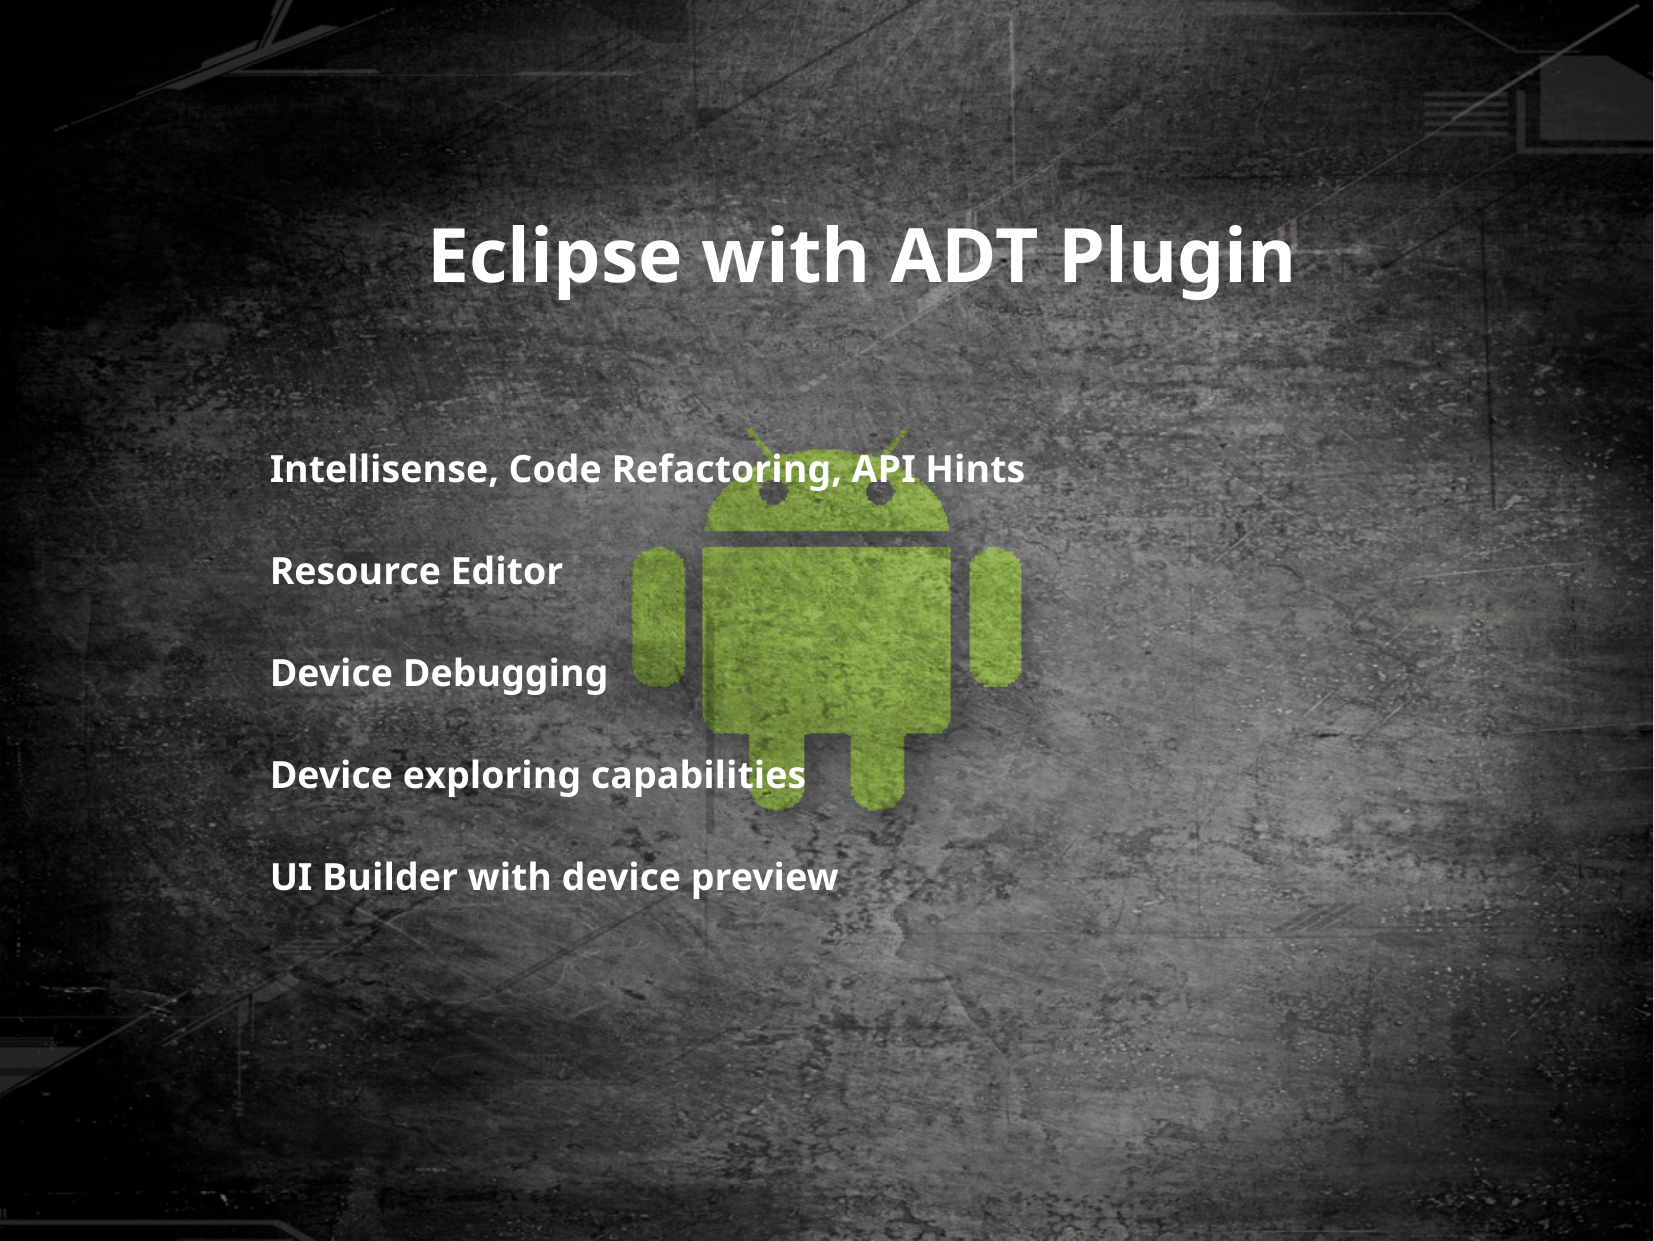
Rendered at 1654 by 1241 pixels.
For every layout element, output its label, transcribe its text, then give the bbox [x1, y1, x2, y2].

picture [0, 0, 1654, 1241]
text_box Eclipse with ADT Plugin [270, 195, 1456, 315]
text_box Intellisense, Code Refactoring, API Hints Resource Editor Device Debugging Device exploring capabilities UI Builder with device preview [255, 435, 1486, 921]
